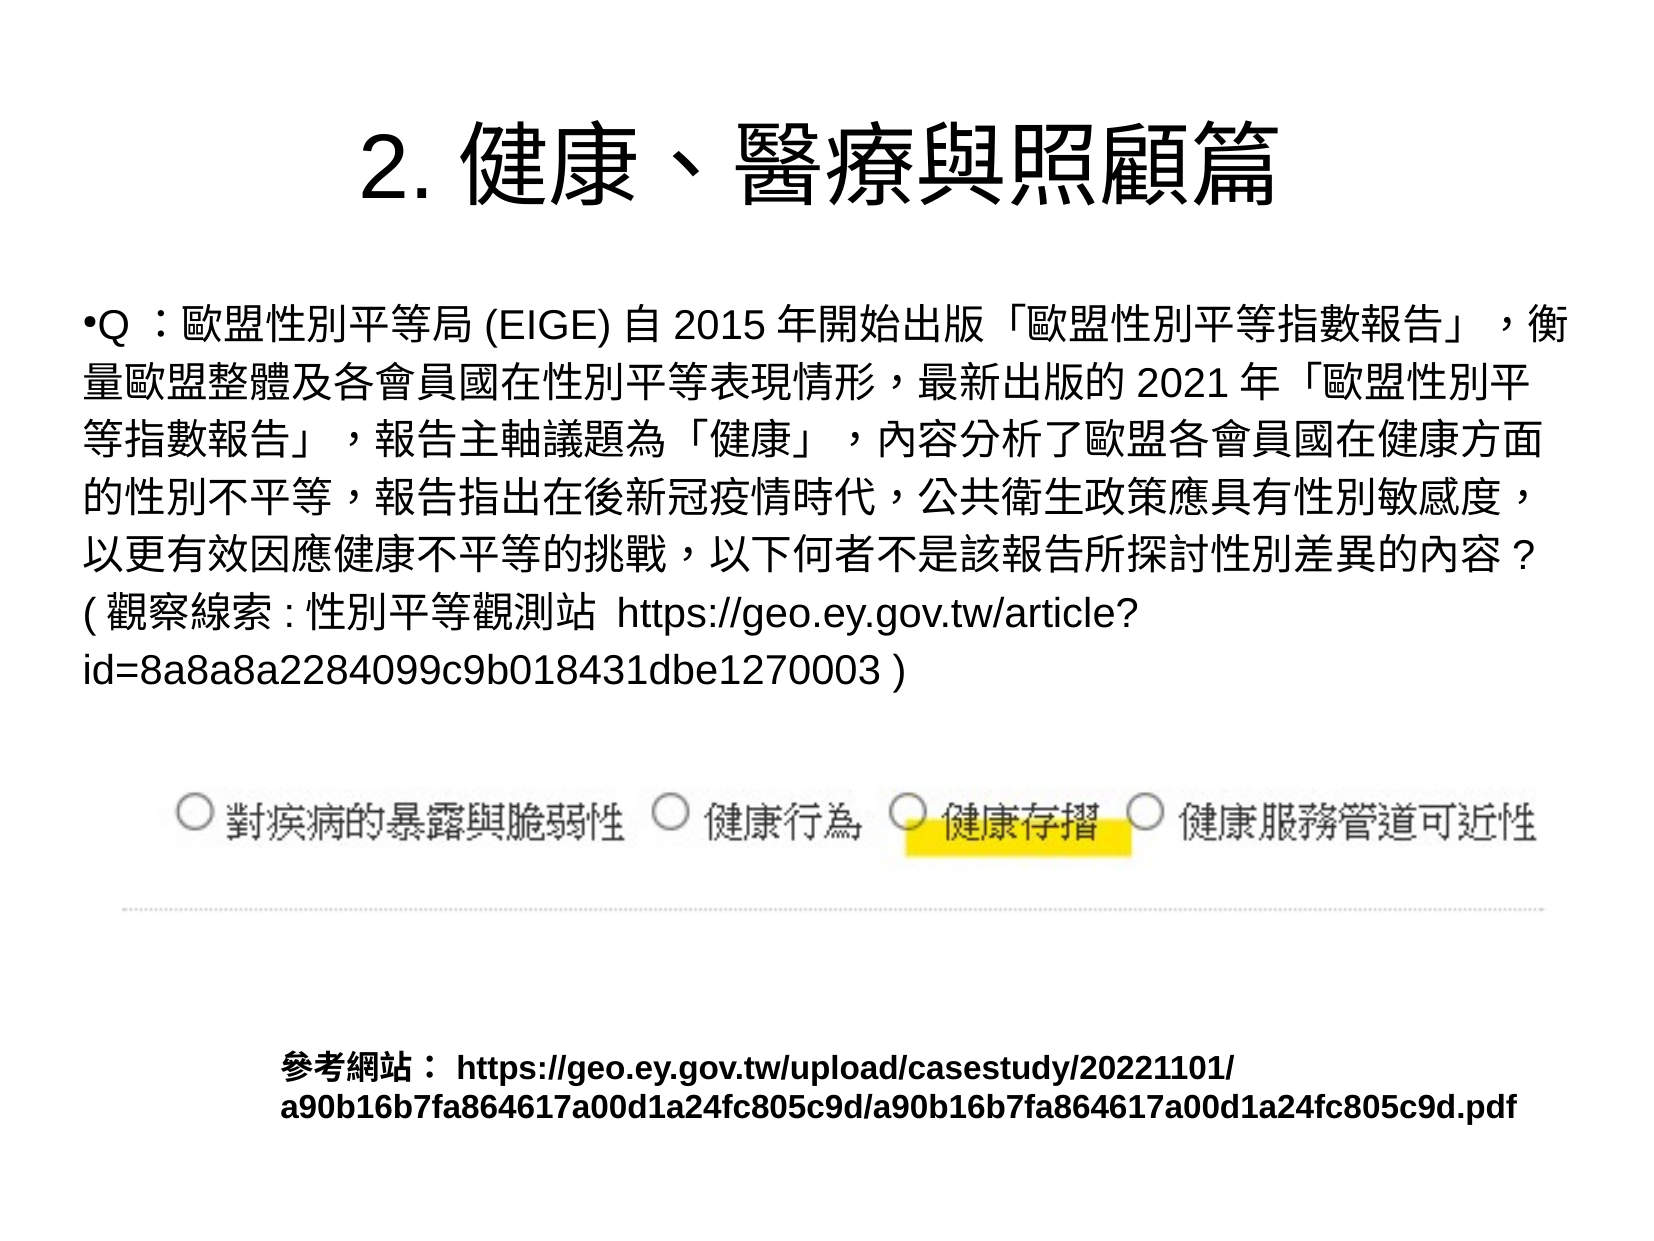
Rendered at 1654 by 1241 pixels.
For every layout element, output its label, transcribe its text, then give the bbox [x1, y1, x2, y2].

title 2.健康、醫療與照顧篇 [76, 58, 1565, 266]
picture [118, 708, 1547, 914]
list Q：歐盟性別平等局(EIGE)自2015年開始出版「歐盟性別平等指數報告」，衡量歐盟整體及各會員國在性別平等表現情形，最新出版的2021年「歐盟性別平等指數報告」，報告主軸議題為「健康」，內容分析了歐盟各會員國在健康方面的性別不平等，報告指出在後新冠疫情時代，公共衛生政策應具有性別敏感度，以更有效因應健康不平等的挑戰，以下何者不是該報告所探討性別差異的內容?(觀察線索:性別平等觀測站 https://geo.ey.gov.tw/article?id=8a8a8a2284099c9b018431dbe1270003 ) [82, 290, 1571, 1010]
text_box 參考網站：https://geo.ey.gov.tw/upload/casestudy/20221101/a90b16b7fa864617a00d1a24fc805c9d/a90b16b7fa864617a00d1a24fc805c9d.pdf [265, 1033, 1547, 1184]
